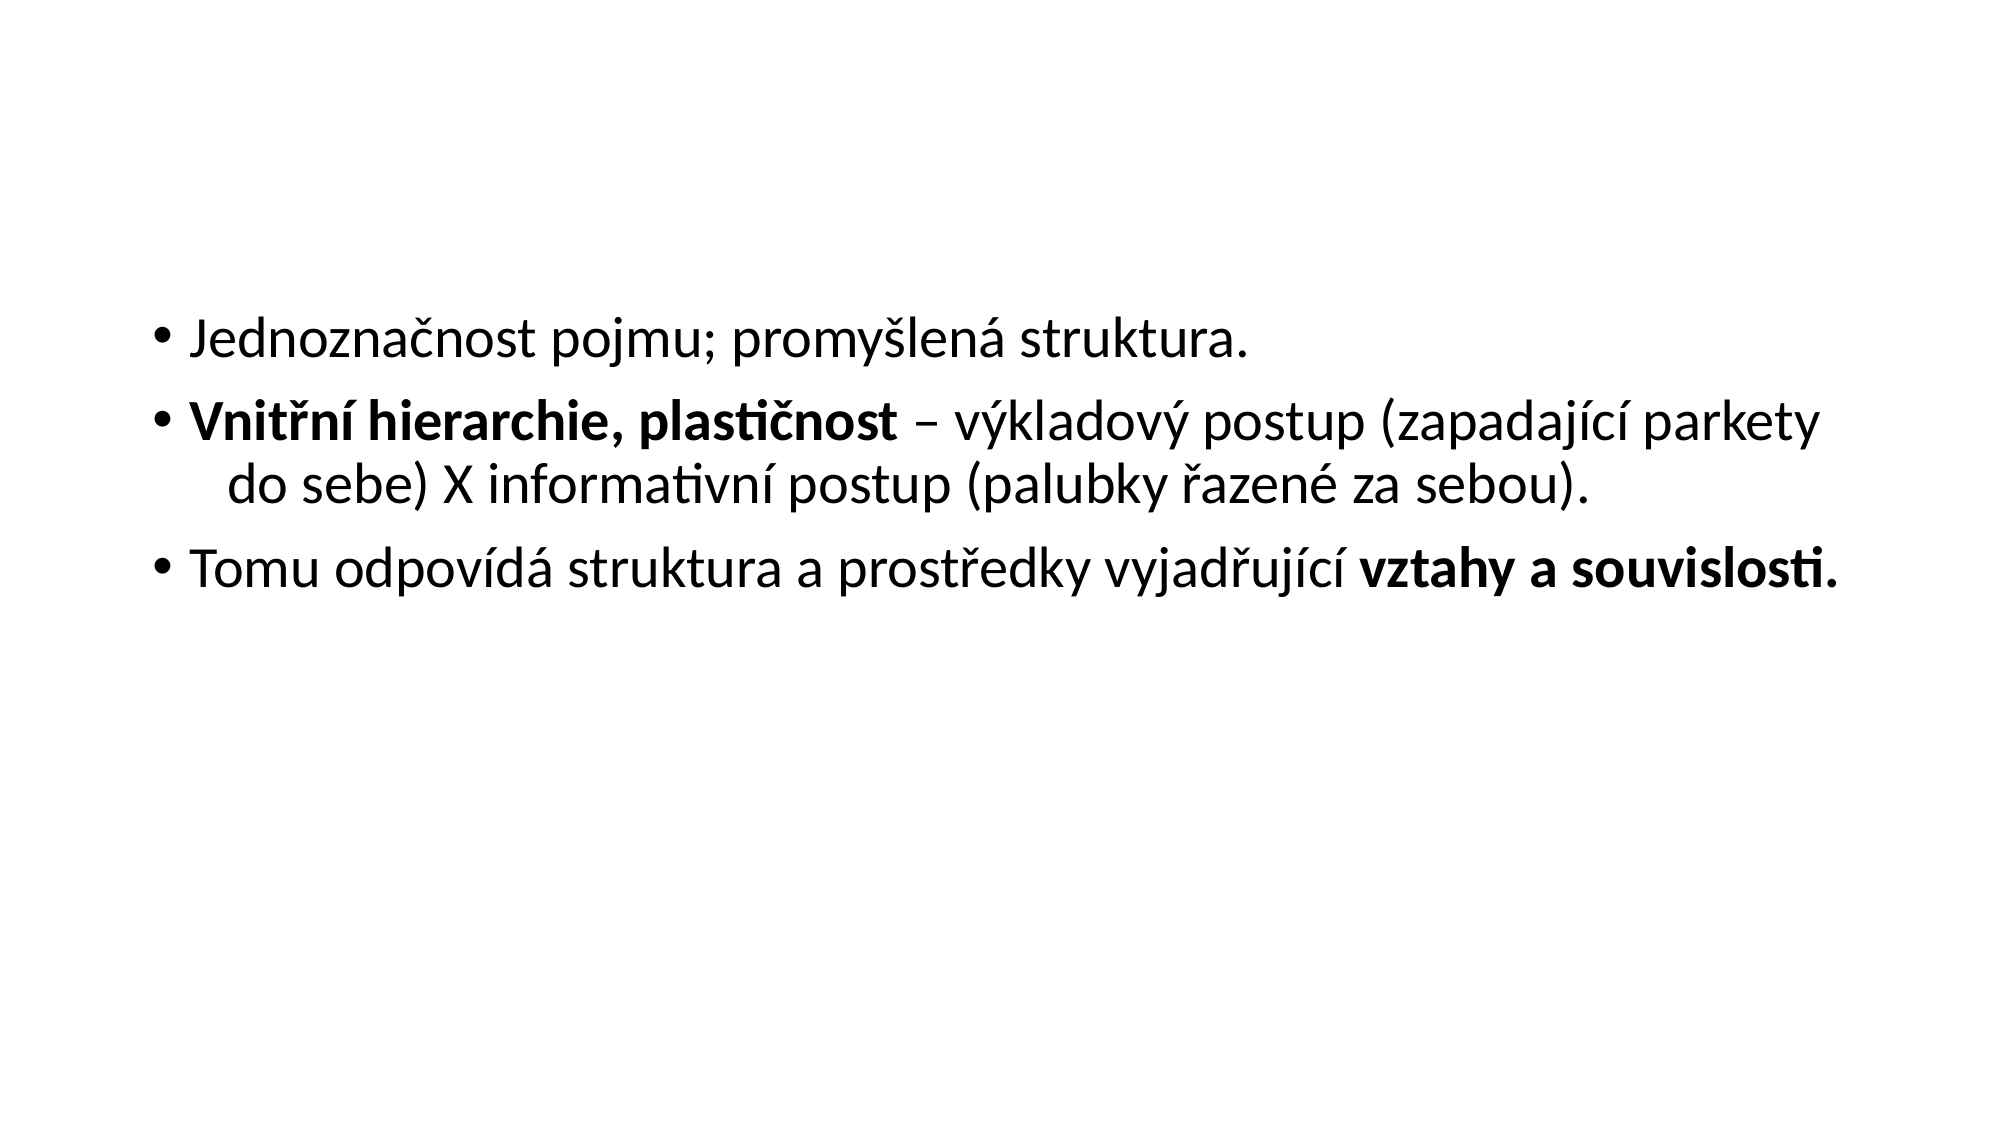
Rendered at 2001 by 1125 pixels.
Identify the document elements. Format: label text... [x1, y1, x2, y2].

list Jednoznačnost pojmu; promyšlená struktura. Vnitřní hierarchie, plastičnost – výkladový postup (zapadající parkety do sebe) X informativní postup (palubky řazené za sebou). Tomu odpovídá struktura a prostředky vyjadřující vztahy a souvislosti. [137, 299, 1863, 1014]
